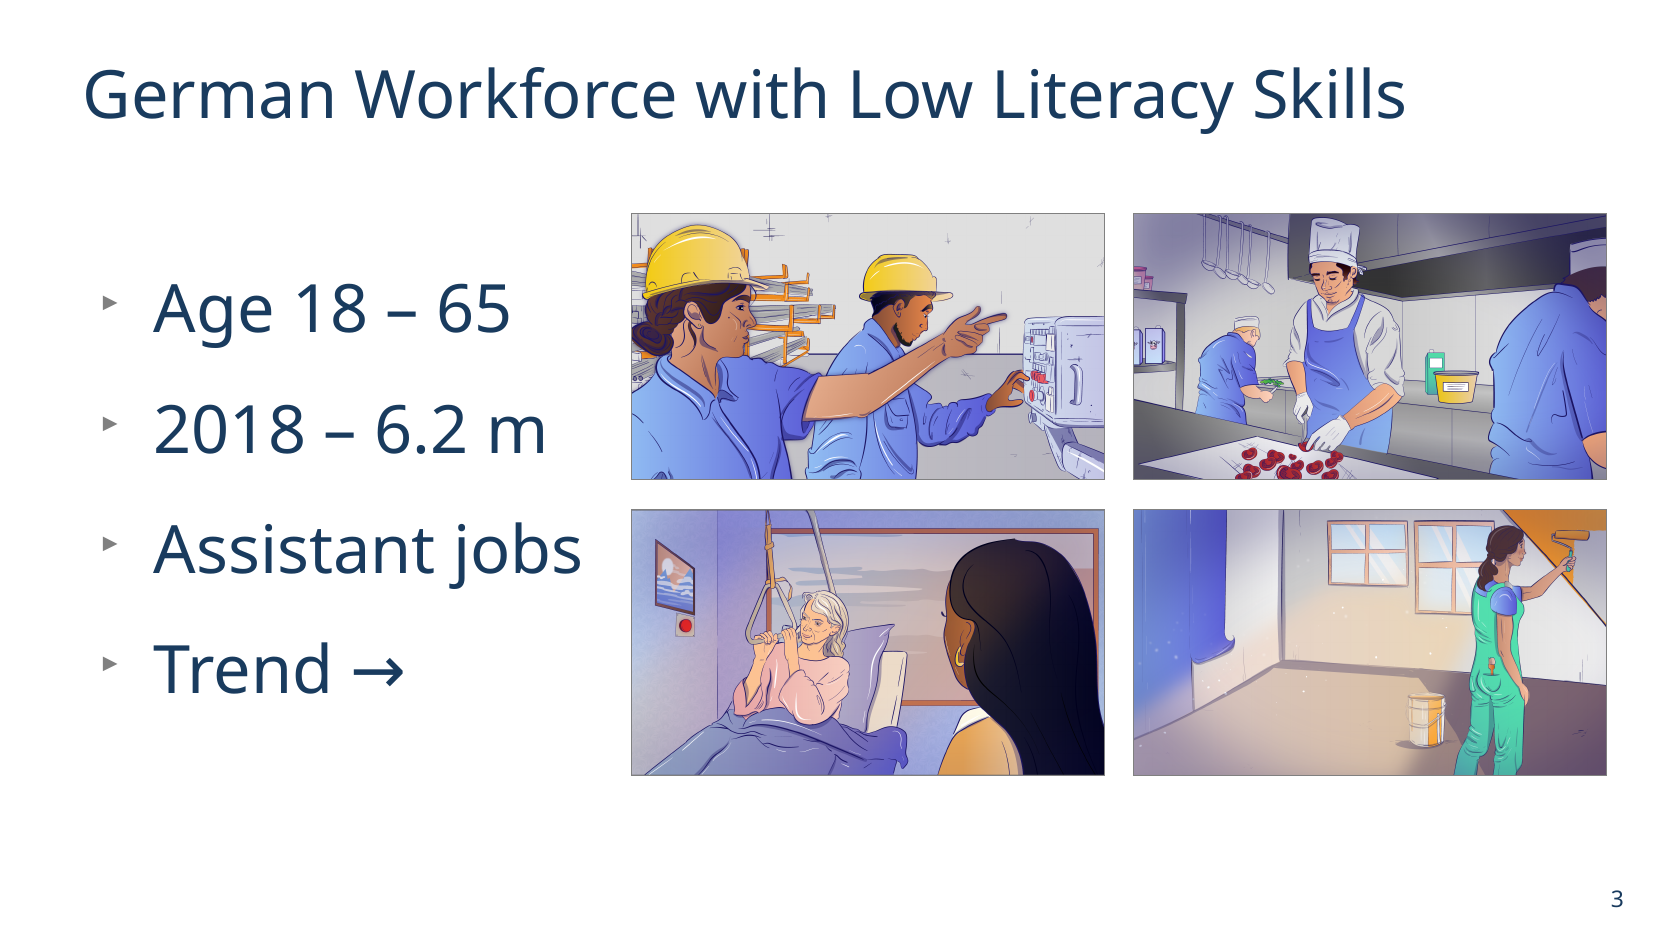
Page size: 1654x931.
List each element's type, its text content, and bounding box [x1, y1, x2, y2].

picture [631, 213, 1105, 480]
picture [1133, 509, 1607, 776]
title German Workforce with Low Literacy Skills [82, 37, 1571, 148]
picture [631, 509, 1105, 776]
picture [1133, 213, 1607, 480]
list Age 18 – 65 2018 – 6.2 m Assistant jobs Trend → [82, 217, 1571, 758]
